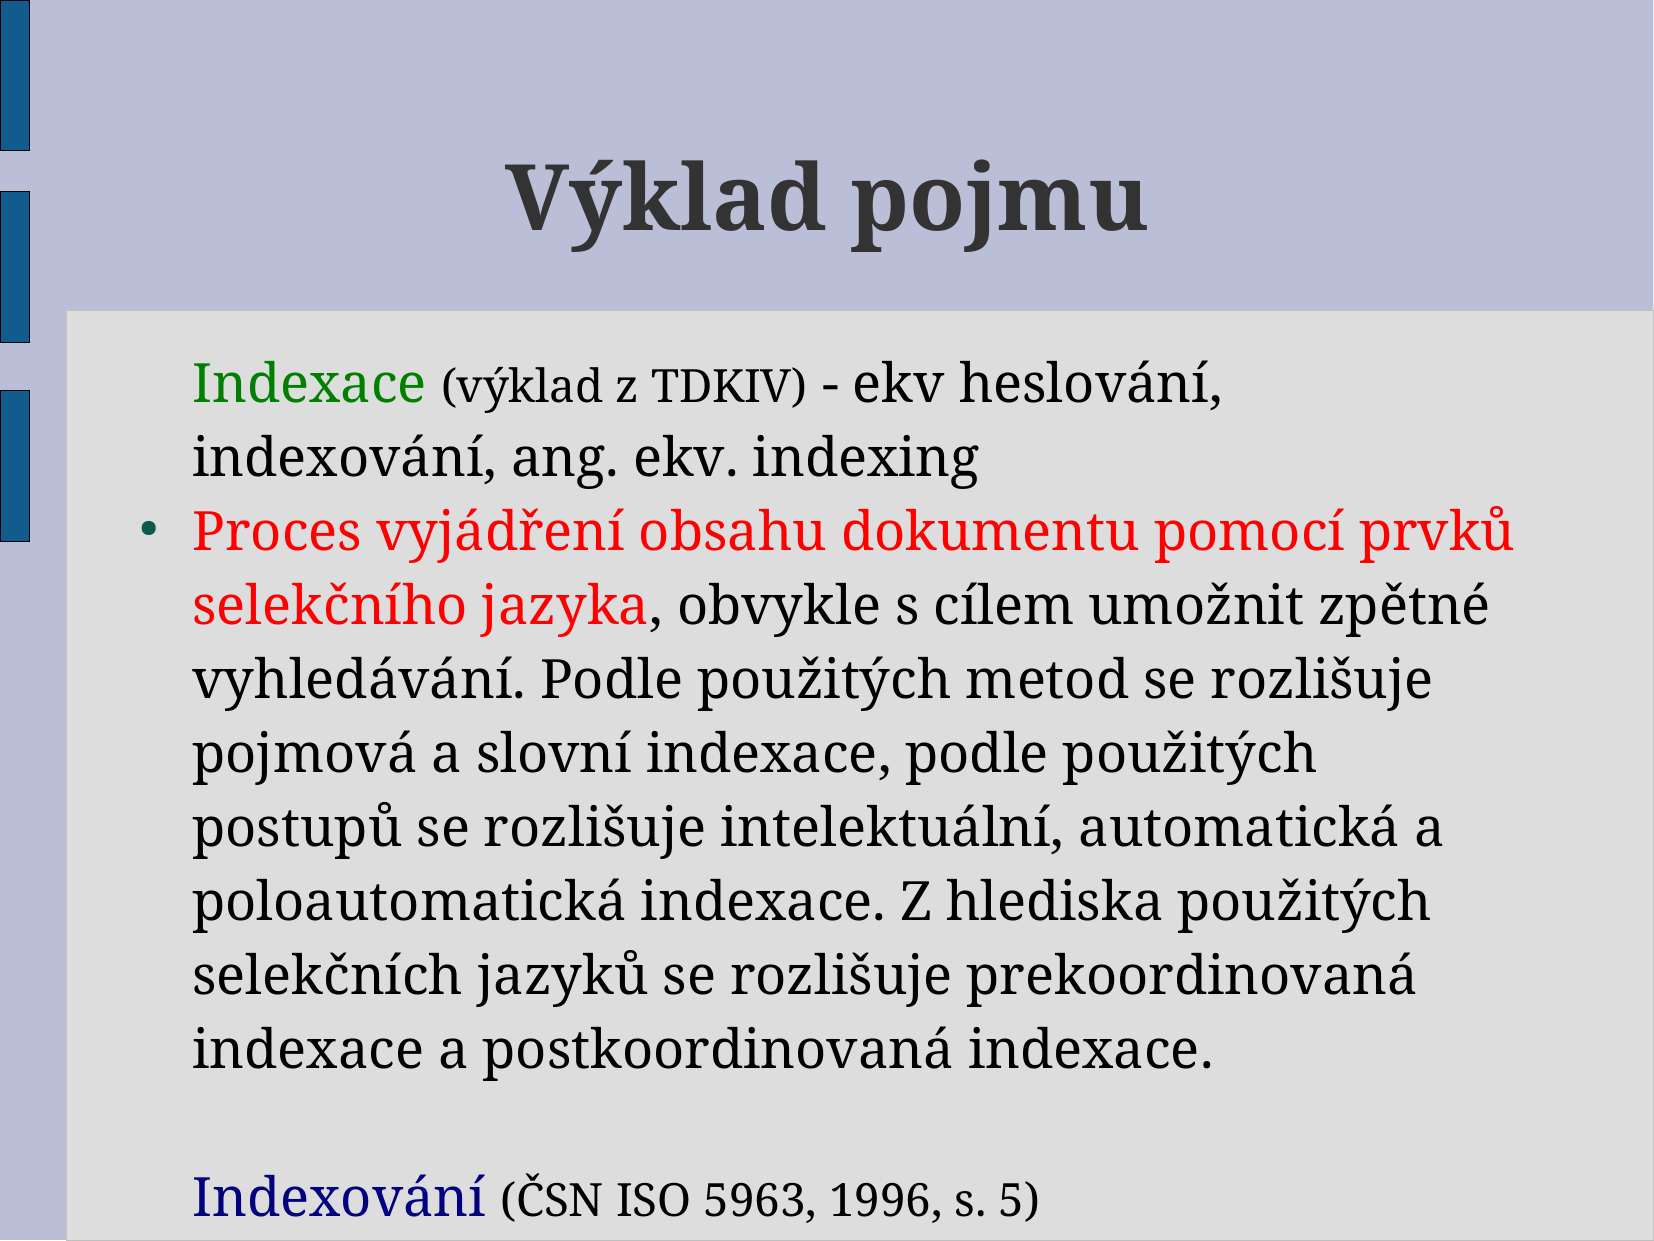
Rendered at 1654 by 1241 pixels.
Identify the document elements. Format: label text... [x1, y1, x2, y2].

title Výklad pojmu [121, 98, 1534, 291]
list Indexace (výklad z TDKIV) - ekv heslování, indexování, ang. ekv. indexing Proces vyjádření obsahu dokumentu pomocí prvků selekčního jazyka, obvykle s cílem umožnit zpětné vyhledávání. Podle použitých metod se rozlišuje pojmová a slovní indexace, podle použitých postupů se rozlišuje intelektuální, automatická a poloautomatická indexace. Z hlediska použitých selekčních jazyků se rozlišuje prekoordinovaná indexace a postkoordinovaná indexace. Indexování (ČSN ISO 5963, 1996, s. 5) Pracovní postup popisování nebo identifikace dokumentu ve vztahu na jeho věcný obsah. [121, 344, 1534, 1241]
